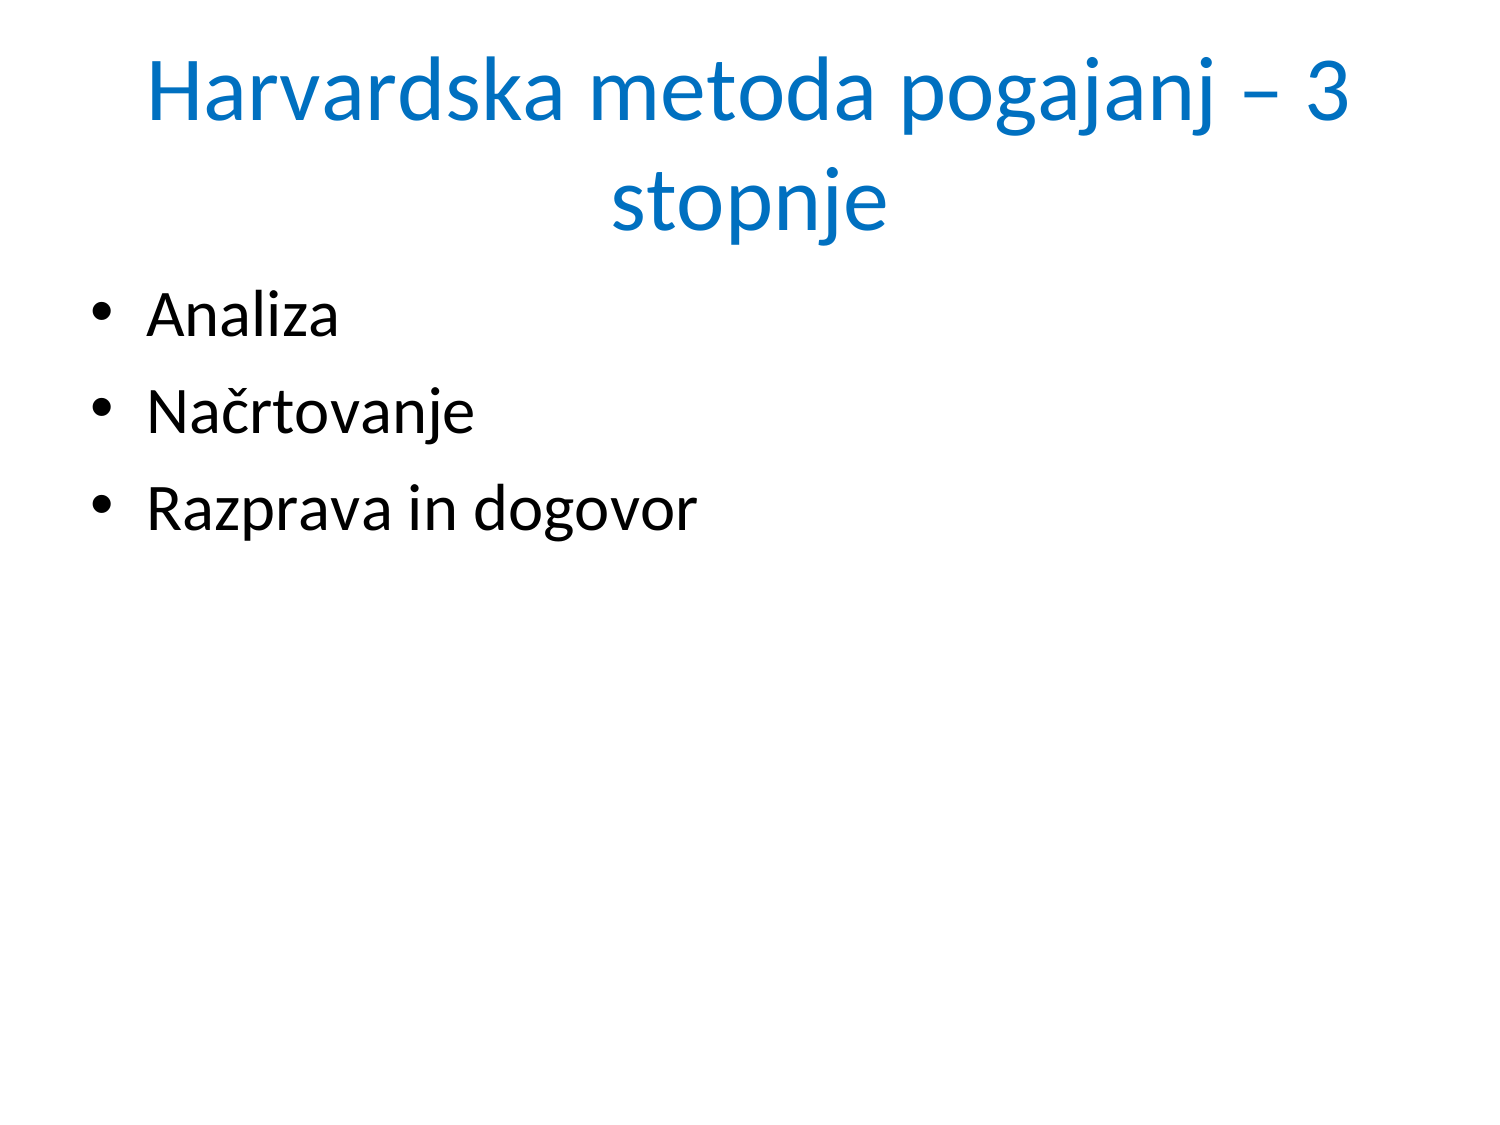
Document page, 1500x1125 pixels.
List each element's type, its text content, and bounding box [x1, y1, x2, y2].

title Harvardska metoda pogajanj – 3 stopnje [75, 21, 1426, 257]
list Analiza Načrtovanje Razprava in dogovor [75, 262, 1426, 1006]
